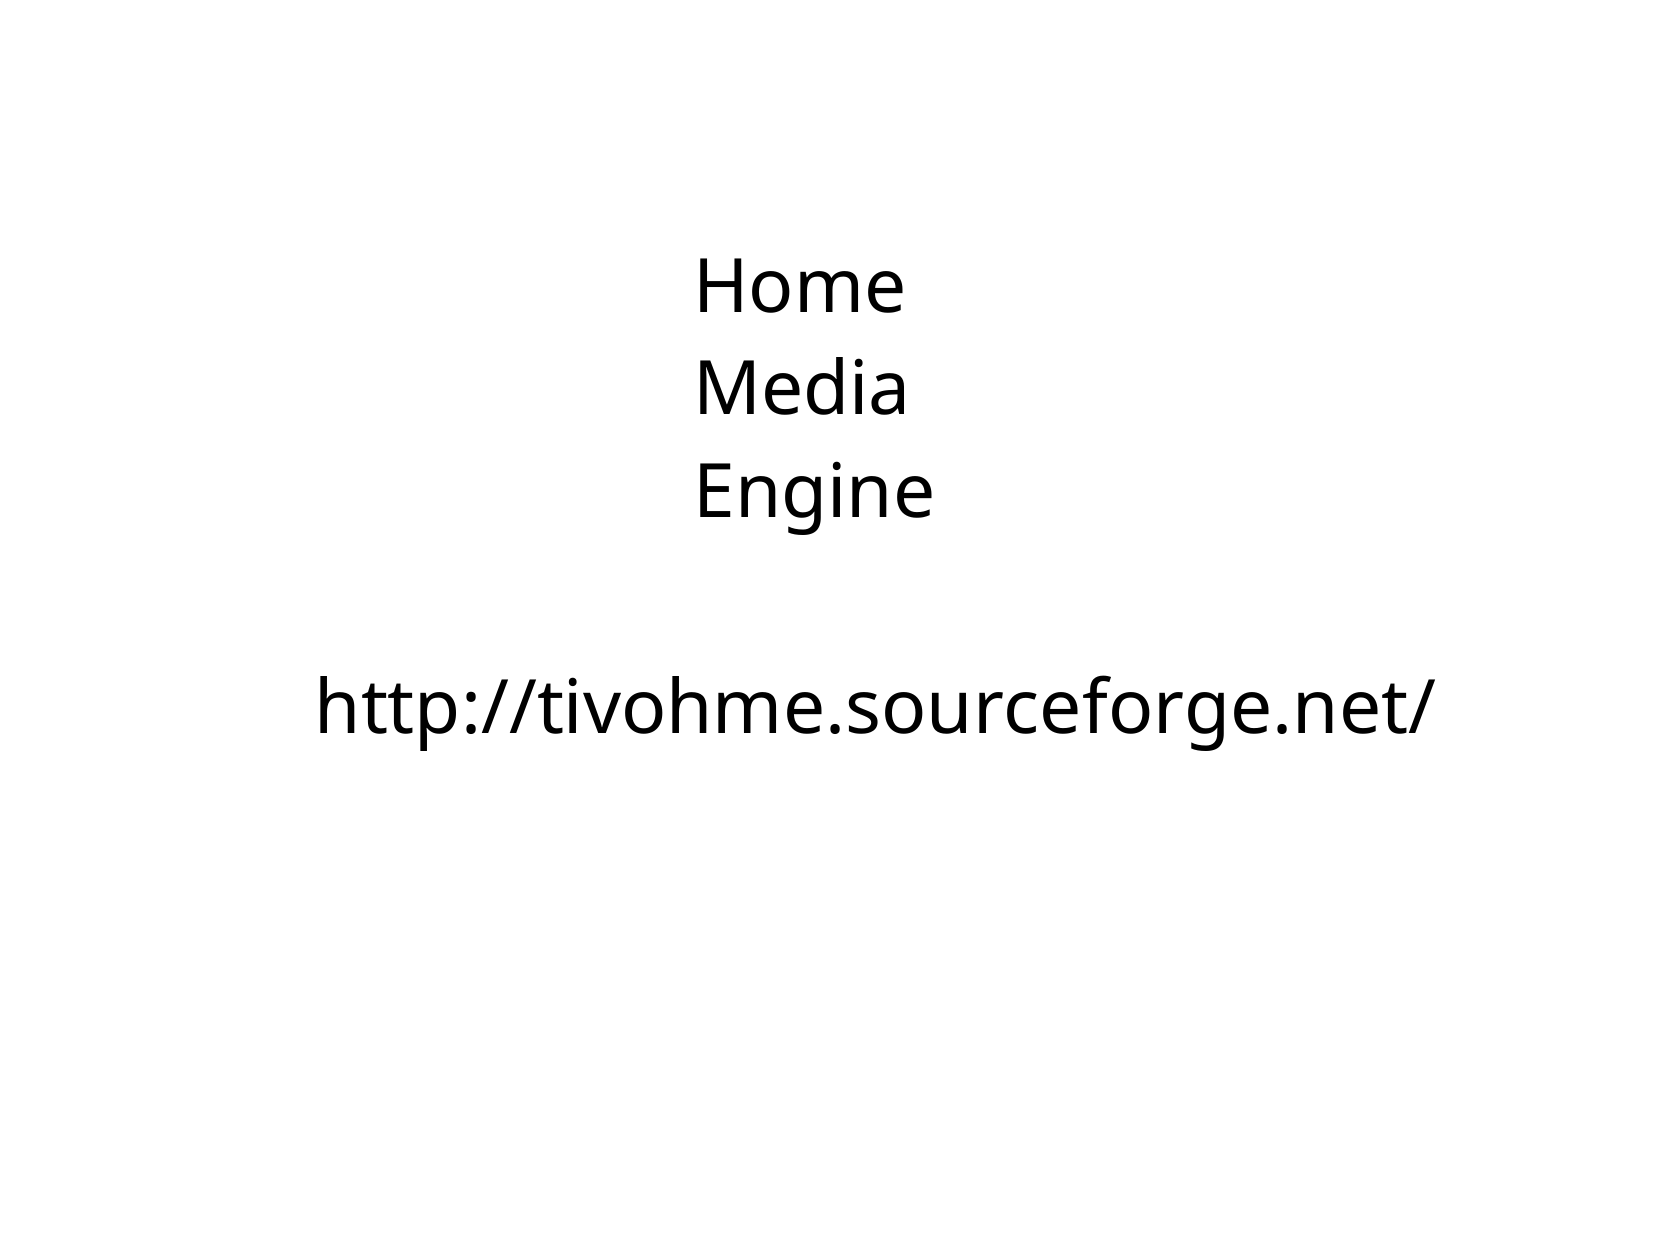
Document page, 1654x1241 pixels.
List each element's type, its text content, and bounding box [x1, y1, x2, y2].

text_box Home Media Engine [678, 225, 938, 507]
text_box http://tivohme.sourceforge.net/ [300, 646, 1348, 751]
